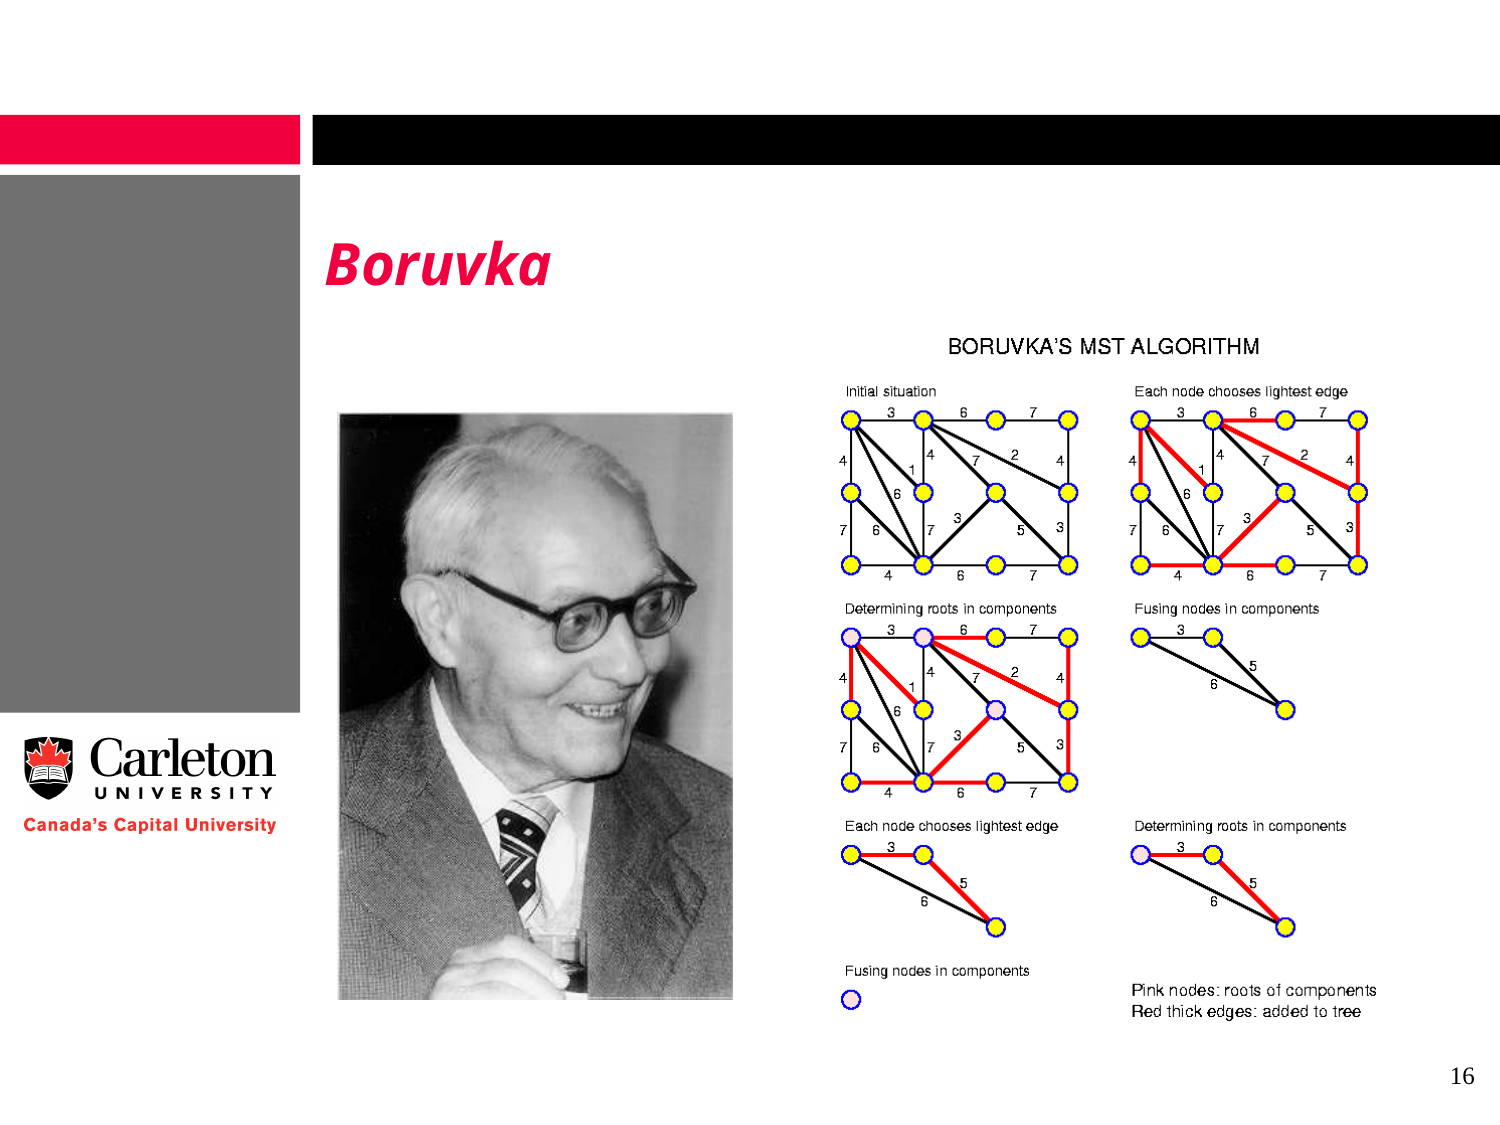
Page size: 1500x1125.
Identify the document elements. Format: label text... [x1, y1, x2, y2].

picture [337, 412, 733, 1000]
picture [839, 337, 1388, 1022]
title Boruvka [324, 194, 1450, 331]
picture [24, 737, 276, 834]
